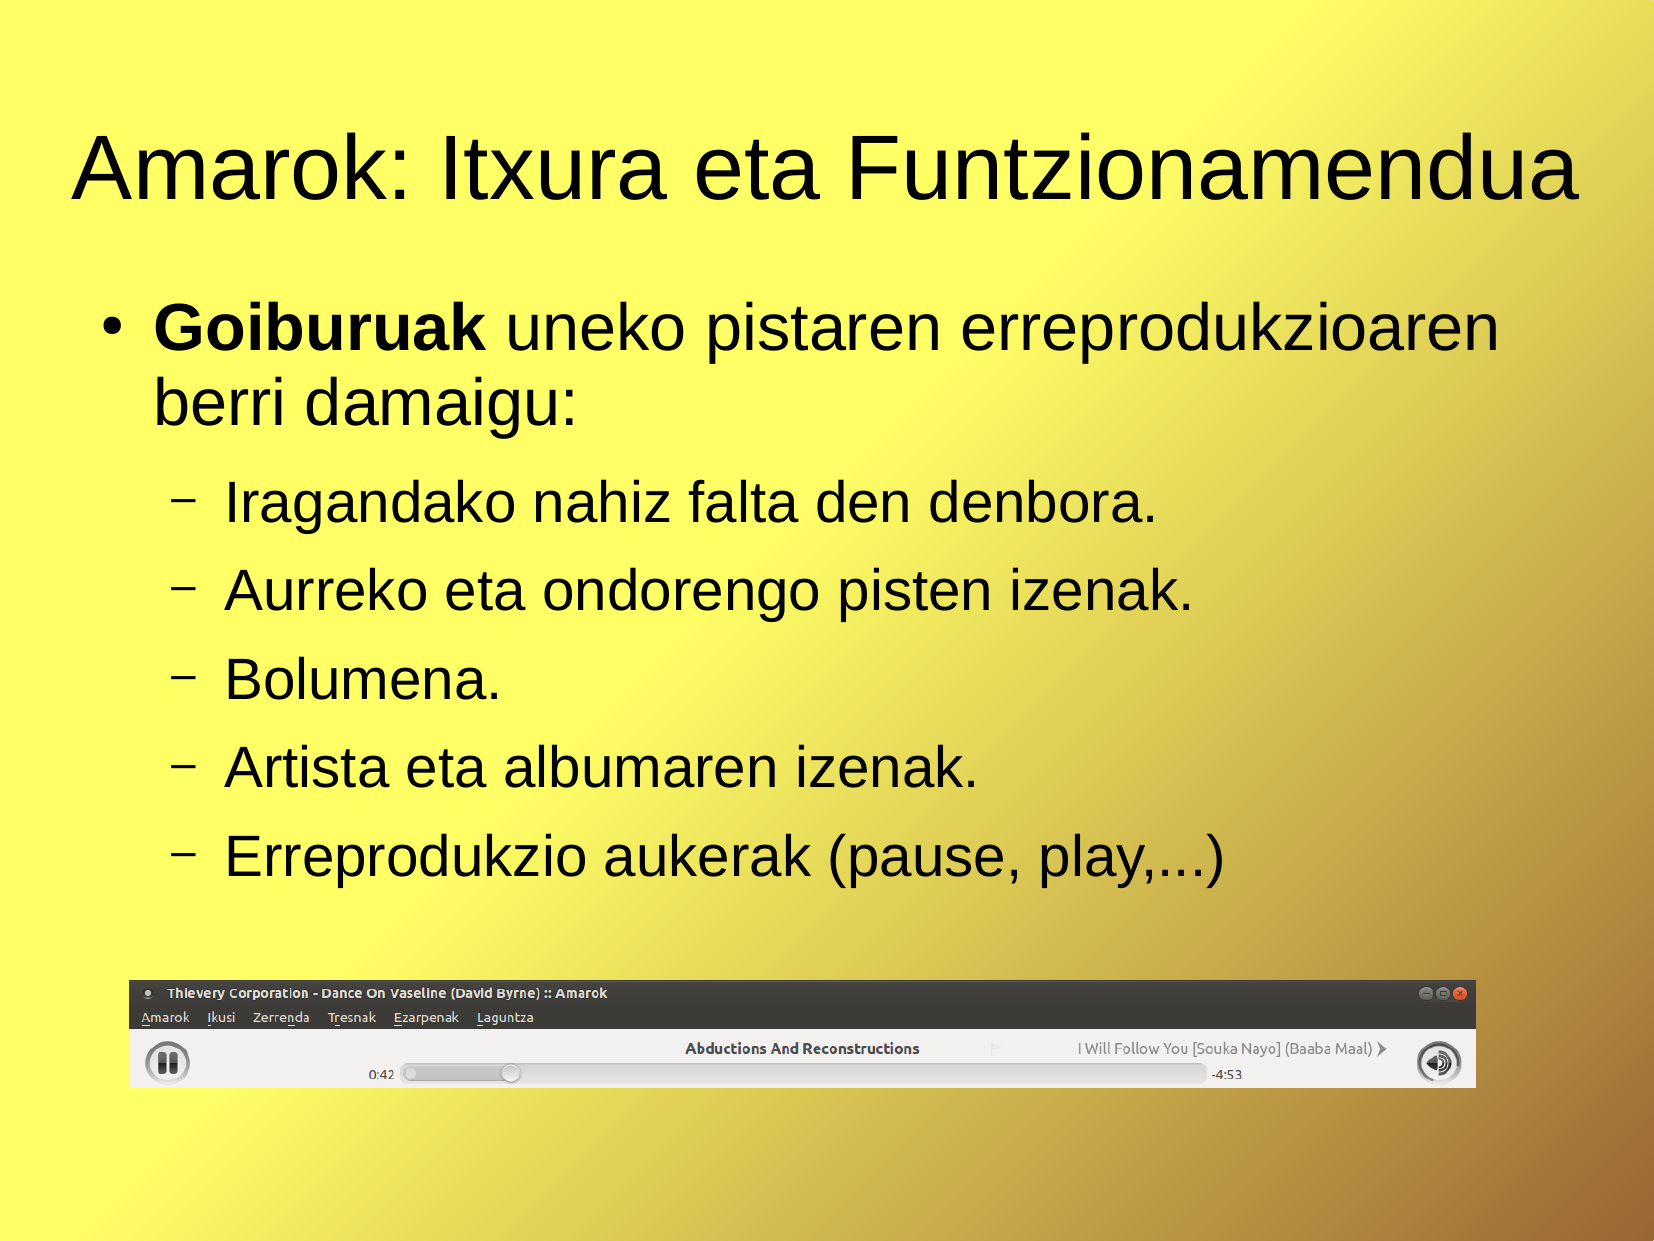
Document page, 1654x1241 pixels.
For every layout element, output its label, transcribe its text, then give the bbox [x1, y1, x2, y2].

title Amarok: Itxura eta Funtzionamendua [59, 64, 1595, 272]
picture [129, 980, 1476, 1088]
list Goiburuak uneko pistaren erreprodukzioaren berri damaigu: Iragandako nahiz falta den denbora. Aurreko eta ondorengo pisten izenak. Bolumena. Artista eta albumaren izenak. Erreprodukzio aukerak (pause, play,...) [82, 290, 1538, 1010]
